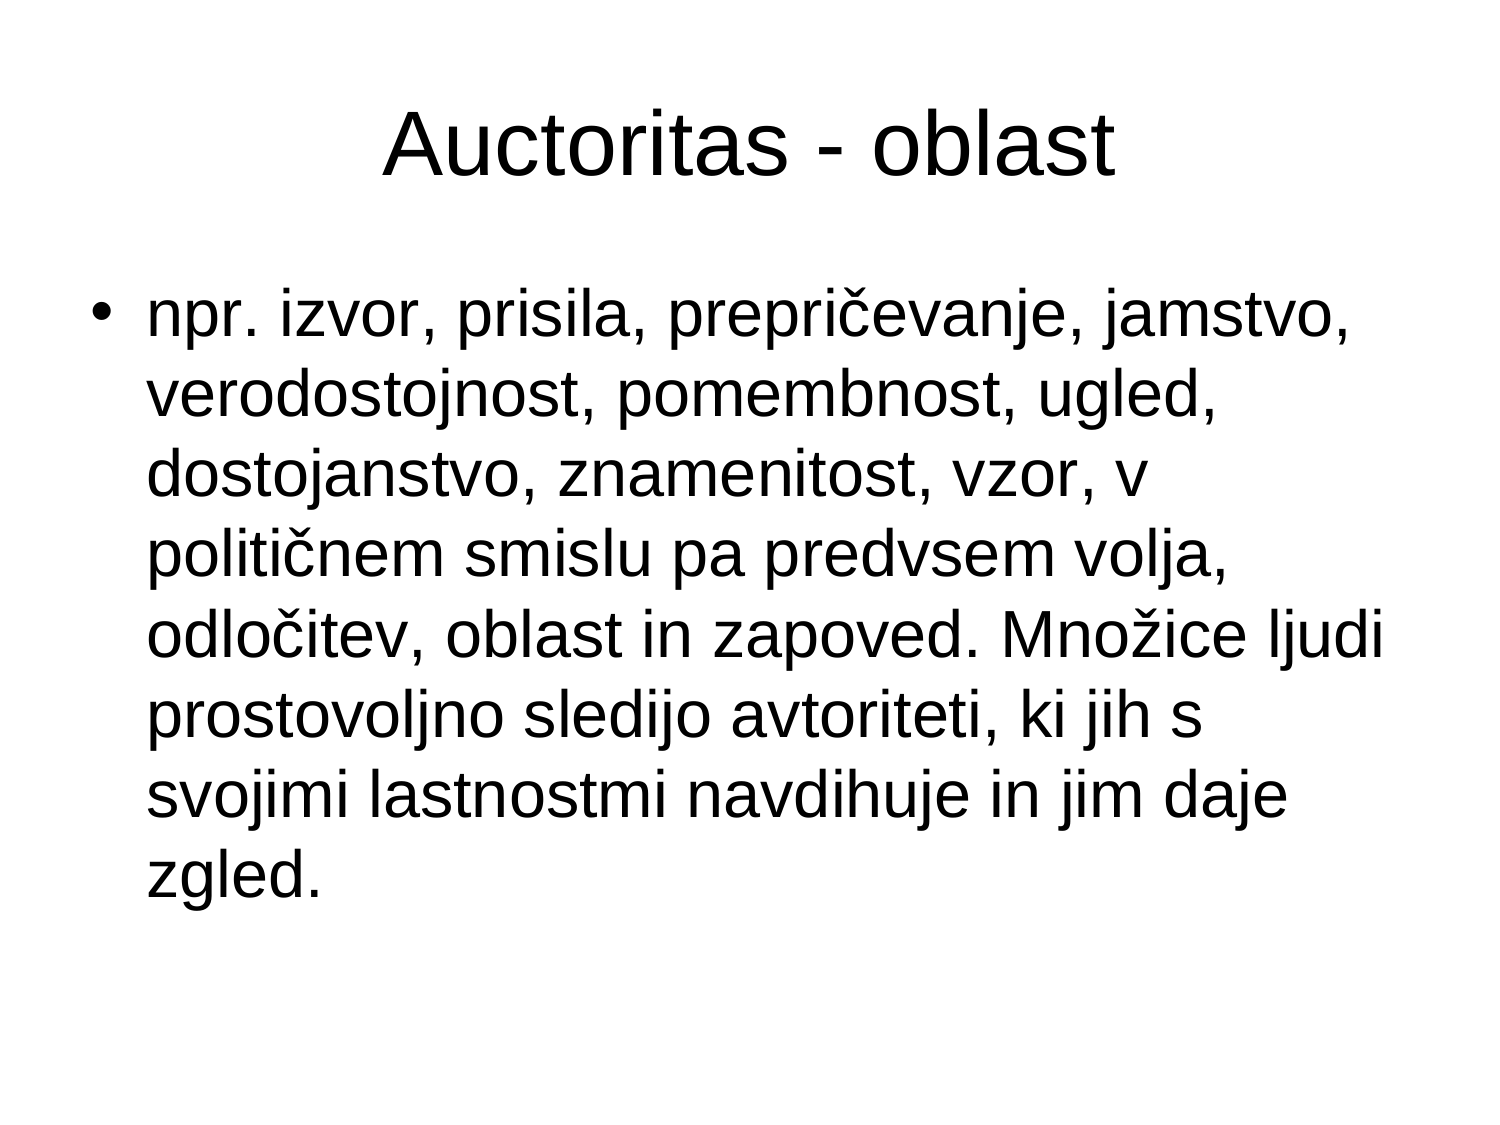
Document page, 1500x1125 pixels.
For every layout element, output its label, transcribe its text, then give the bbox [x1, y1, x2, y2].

title Auctoritas - oblast [75, 45, 1426, 233]
list npr. izvor, prisila, prepričevanje, jamstvo, verodostojnost, pomembnost, ugled, dostojanstvo, znamenitost, vzor, v političnem smislu pa predvsem volja, odločitev, oblast in zapoved. Množice ljudi prostovoljno sledijo avtoriteti, ki jih s svojimi lastnostmi navdihuje in jim daje zgled. [75, 262, 1426, 1006]
